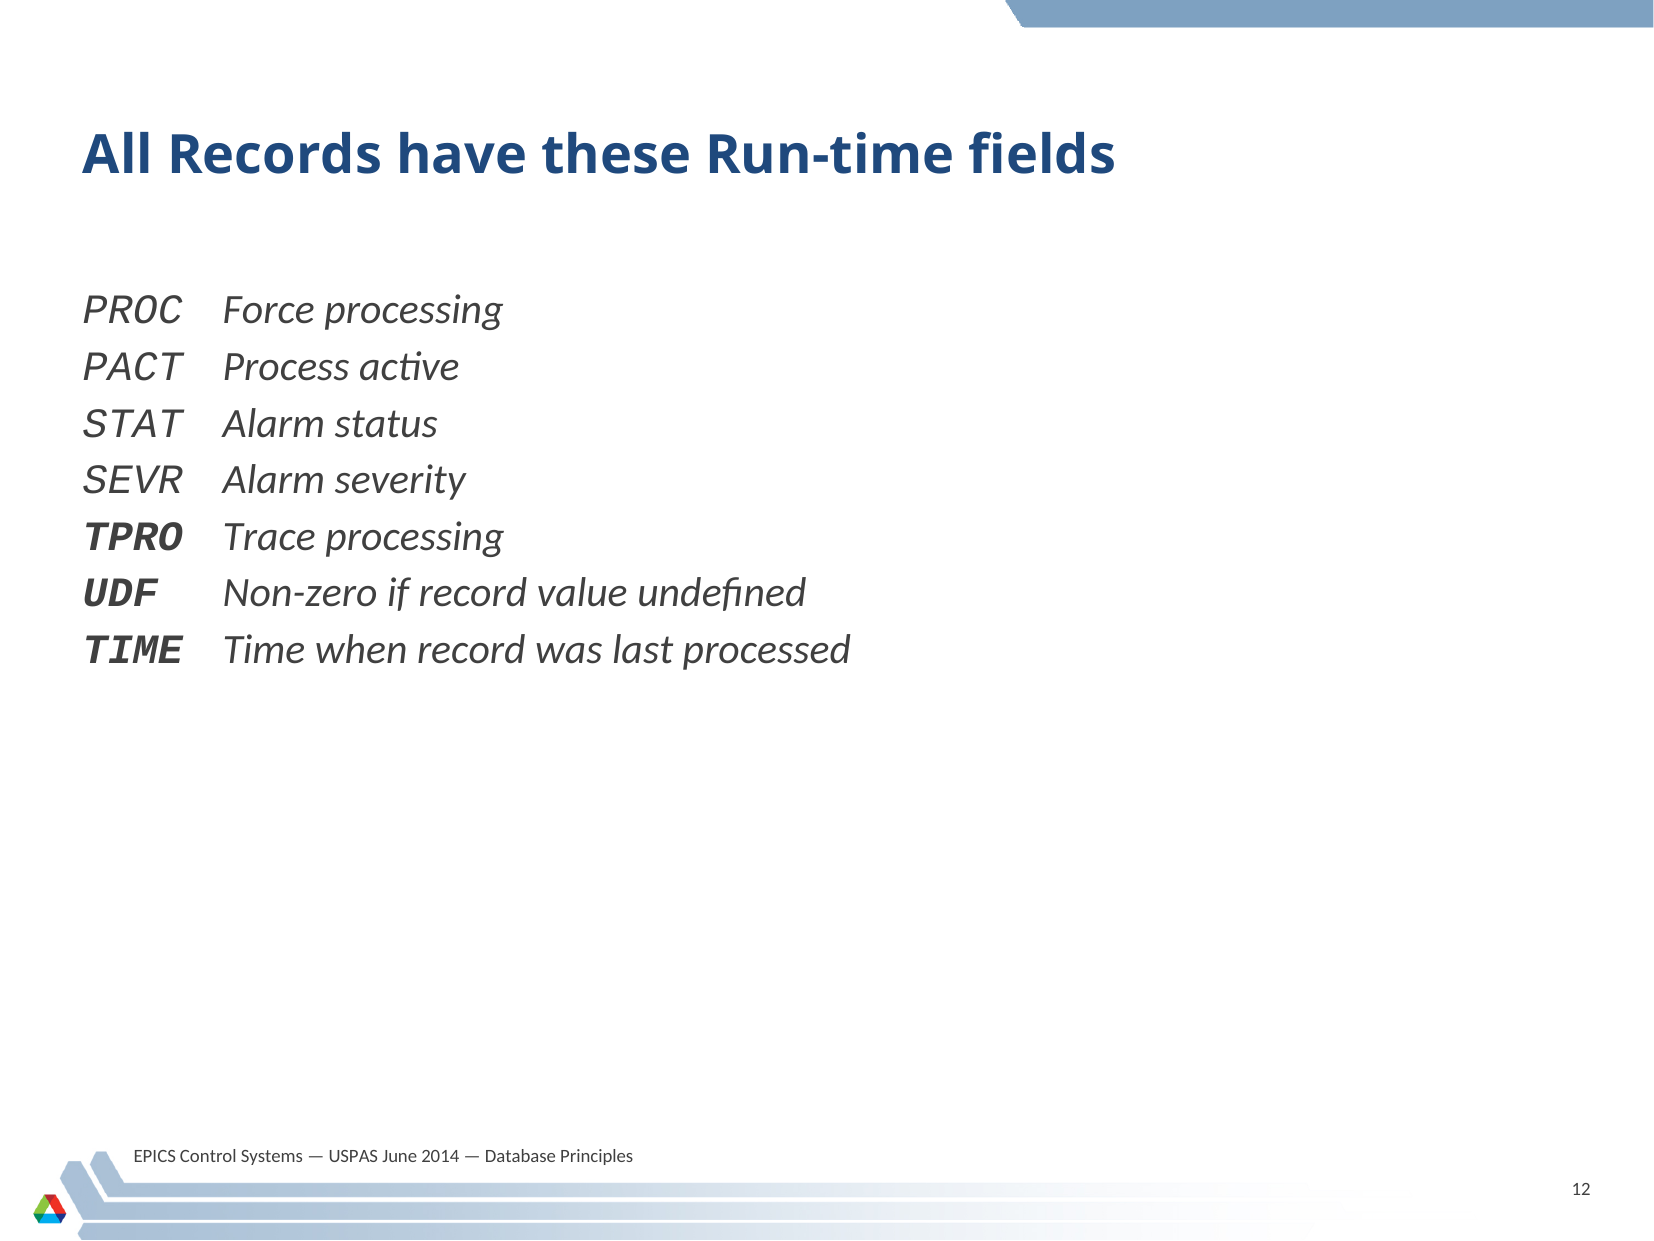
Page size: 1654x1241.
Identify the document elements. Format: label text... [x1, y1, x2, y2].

title All Records have these Run-time fields [82, 121, 1571, 185]
picture [0, 0, 1654, 29]
list PROC Force processing PACT Process active STAT Alarm status SEVR Alarm severity TPRO Trace processing UDF Non-zero if record value undefined TIME Time when record was last processed [82, 289, 1571, 1108]
picture [0, 1143, 1654, 1240]
